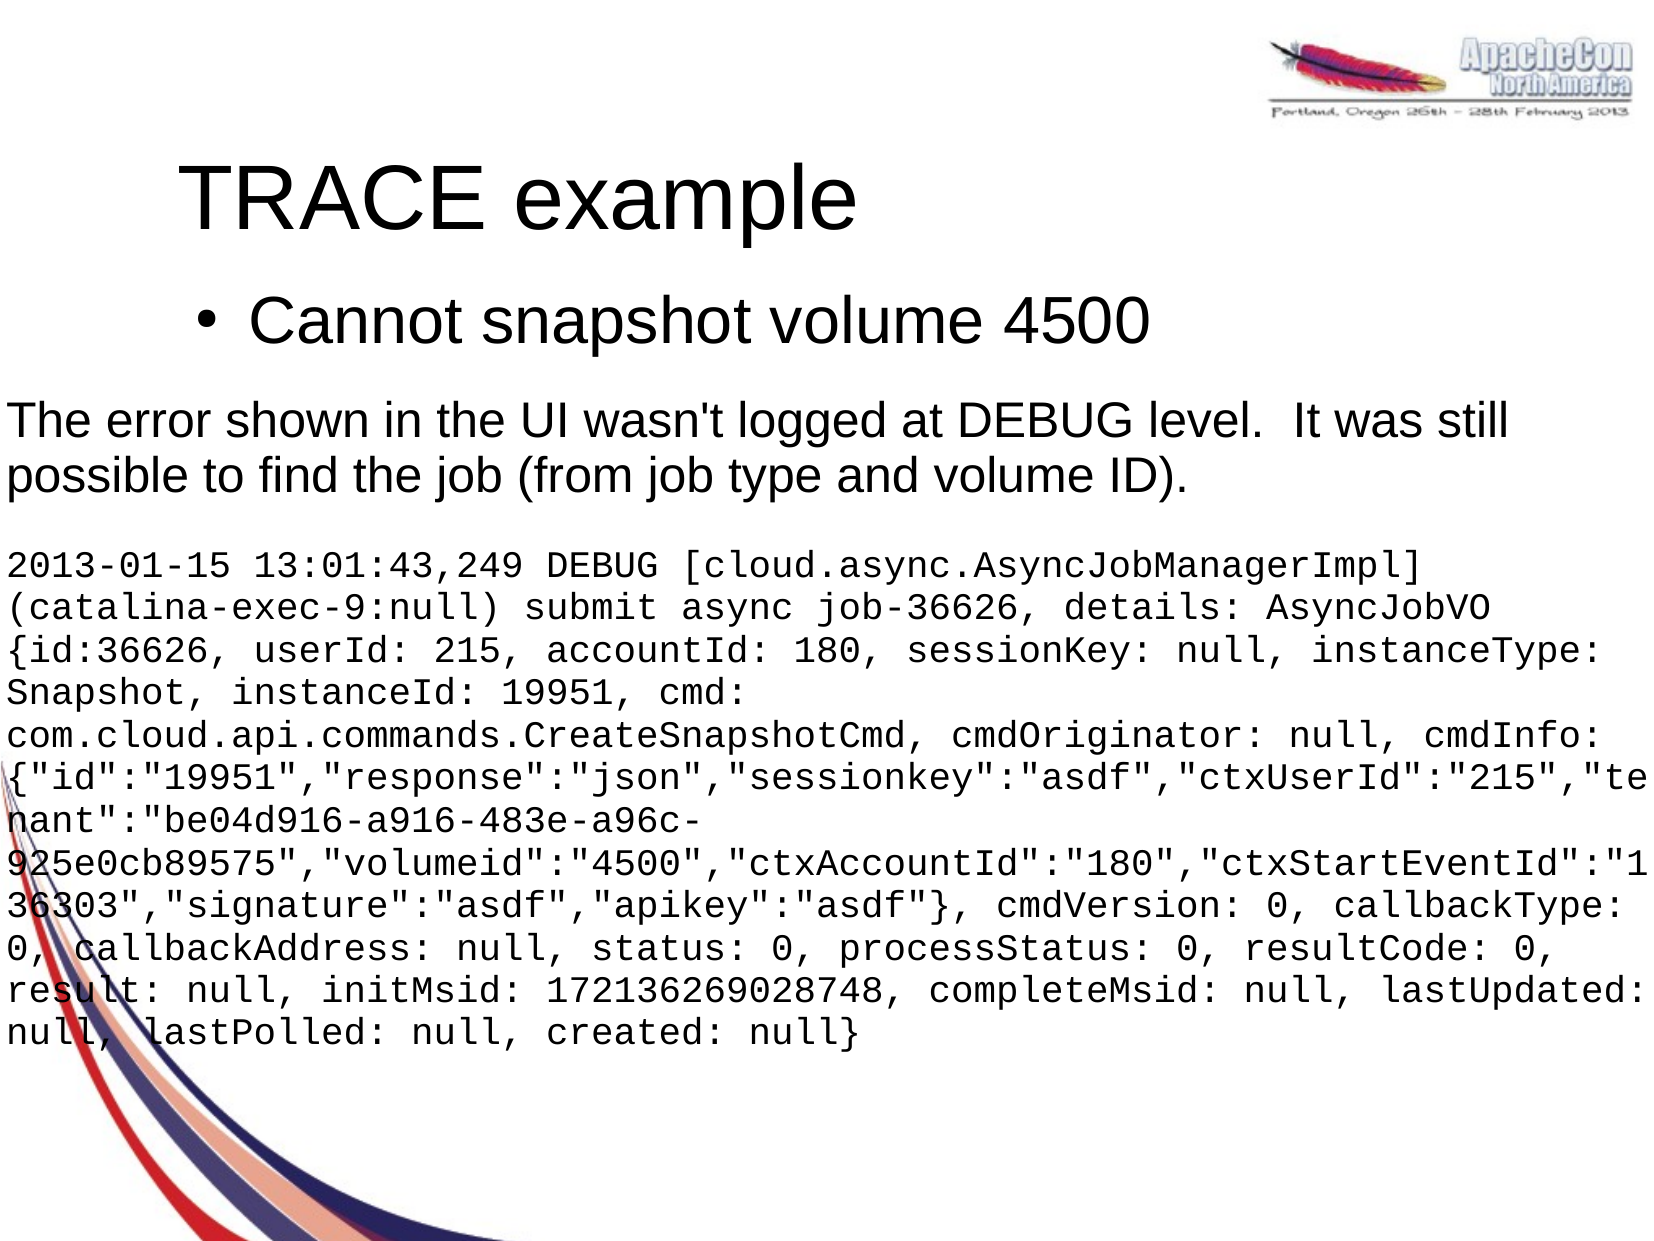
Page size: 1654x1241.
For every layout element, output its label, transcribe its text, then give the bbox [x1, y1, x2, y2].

picture [0, 1029, 1654, 1241]
list Cannot snapshot volume 4500 [177, 283, 1536, 384]
picture [440, 1029, 449, 1042]
title TRACE example [177, 146, 1536, 250]
picture [619, 1034, 628, 1042]
picture [687, 1029, 697, 1042]
picture [35, 1029, 44, 1042]
picture [349, 1029, 359, 1042]
text_box The error shown in the UI wasn't logged at DEBUG level. It was still possible to find the job (from job type and volume ID). 2013-01-15 13:01:43,249 DEBUG [cloud.async.AsyncJobManagerImpl] (catalina-exec-9:null) submit async job-36626, details: AsyncJobVO {id:36626, userId: 215, accountId: 180, sessionKey: null, instanceType: Snapshot, instanceId: 19951, cmd: com.cloud.api.commands.CreateSnapshotCmd, cmdOriginator: null, cmdInfo: {"id":"19951","response":"json","sessionkey":"asdf","ctxUserId":"215","tenant":"be04d916-a916-483e-a96c-925e0cb89575","volumeid":"4500","ctxAccountId":"180","ctxStartEventId":"136303","signature":"asdf","apikey":"asdf"}, cmdVersion: 0, callbackType: 0, callbackAddress: null, status: 0, processStatus: 0, resultCode: 0, result: null, initMsid: 172136269028748, completeMsid: null, lastUpdated: null, lastPolled: null, created: null} [0, 384, 1654, 1029]
picture [0, 0, 1654, 384]
picture [259, 1029, 270, 1042]
picture [778, 1029, 787, 1042]
picture [169, 1034, 178, 1042]
